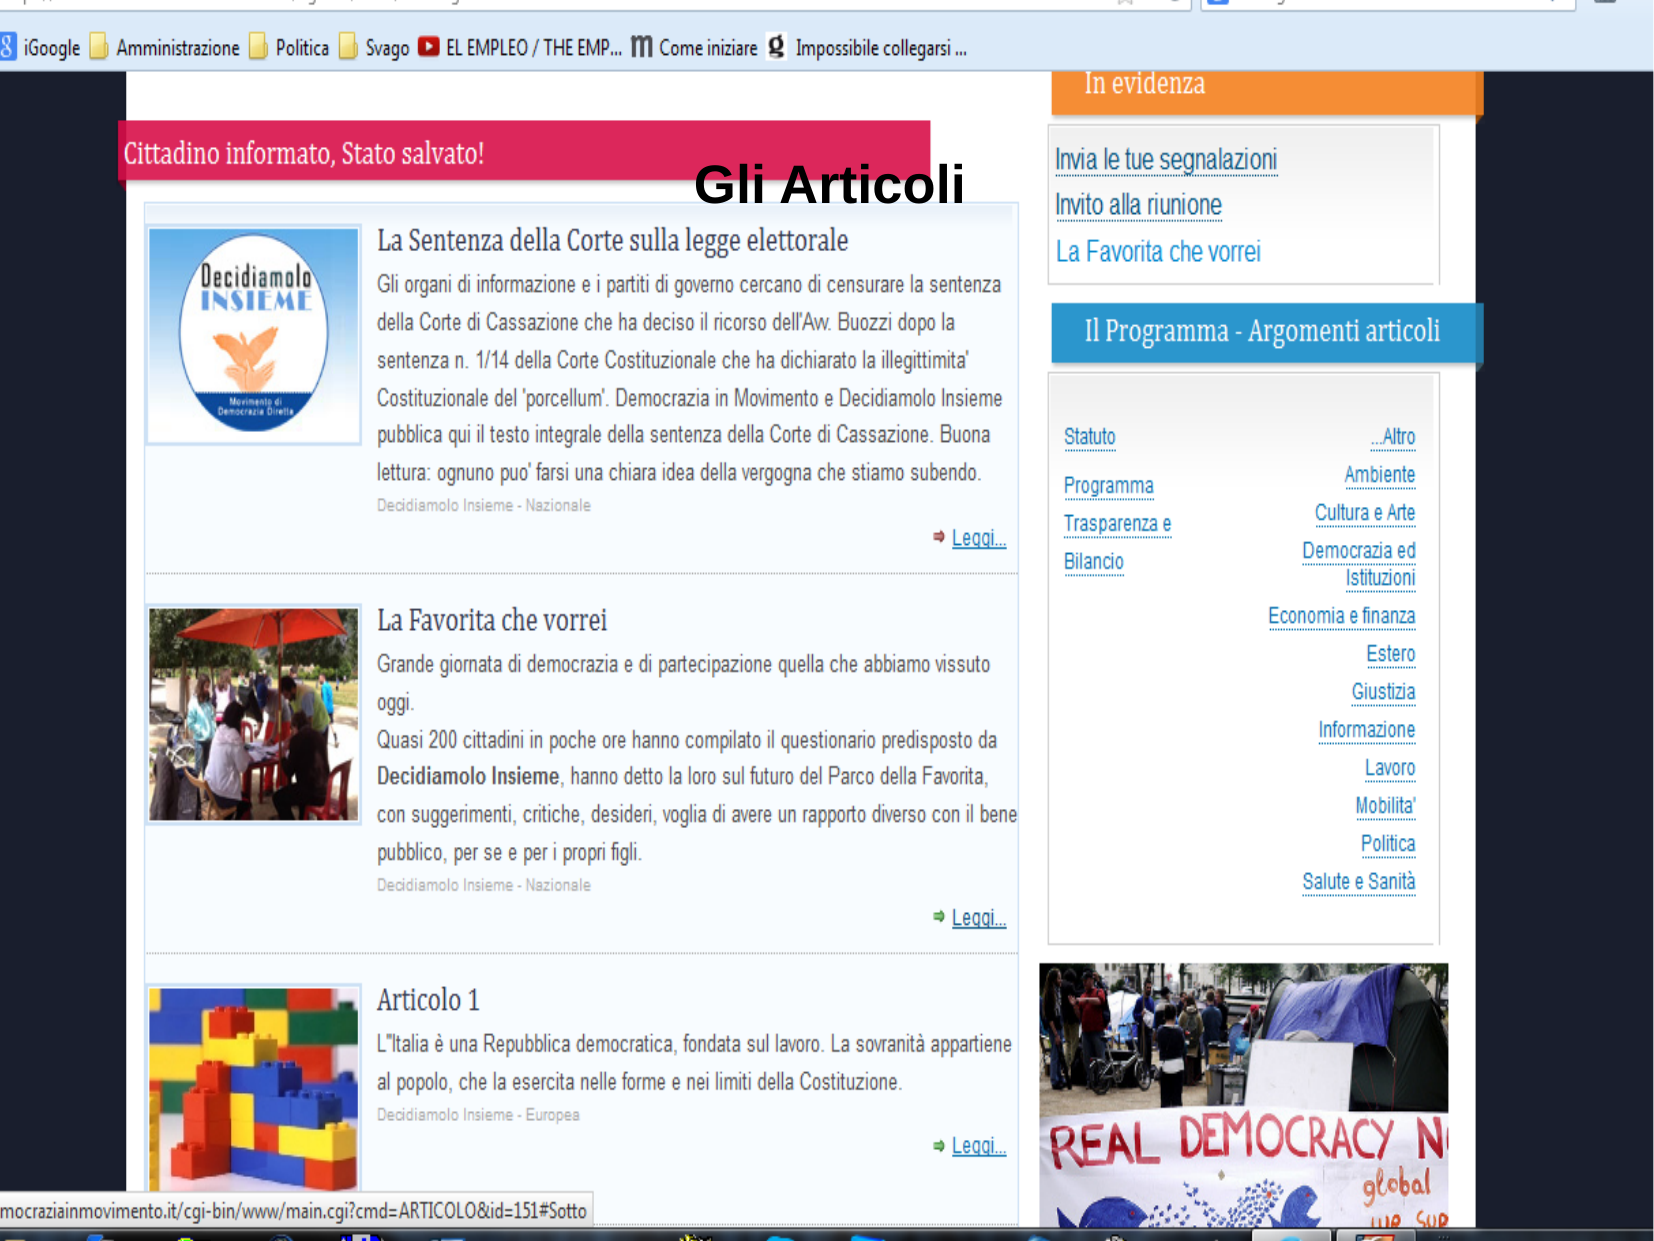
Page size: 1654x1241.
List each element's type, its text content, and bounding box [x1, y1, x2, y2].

picture [0, 0, 1654, 1241]
text_box Gli Articoli [679, 146, 1063, 266]
